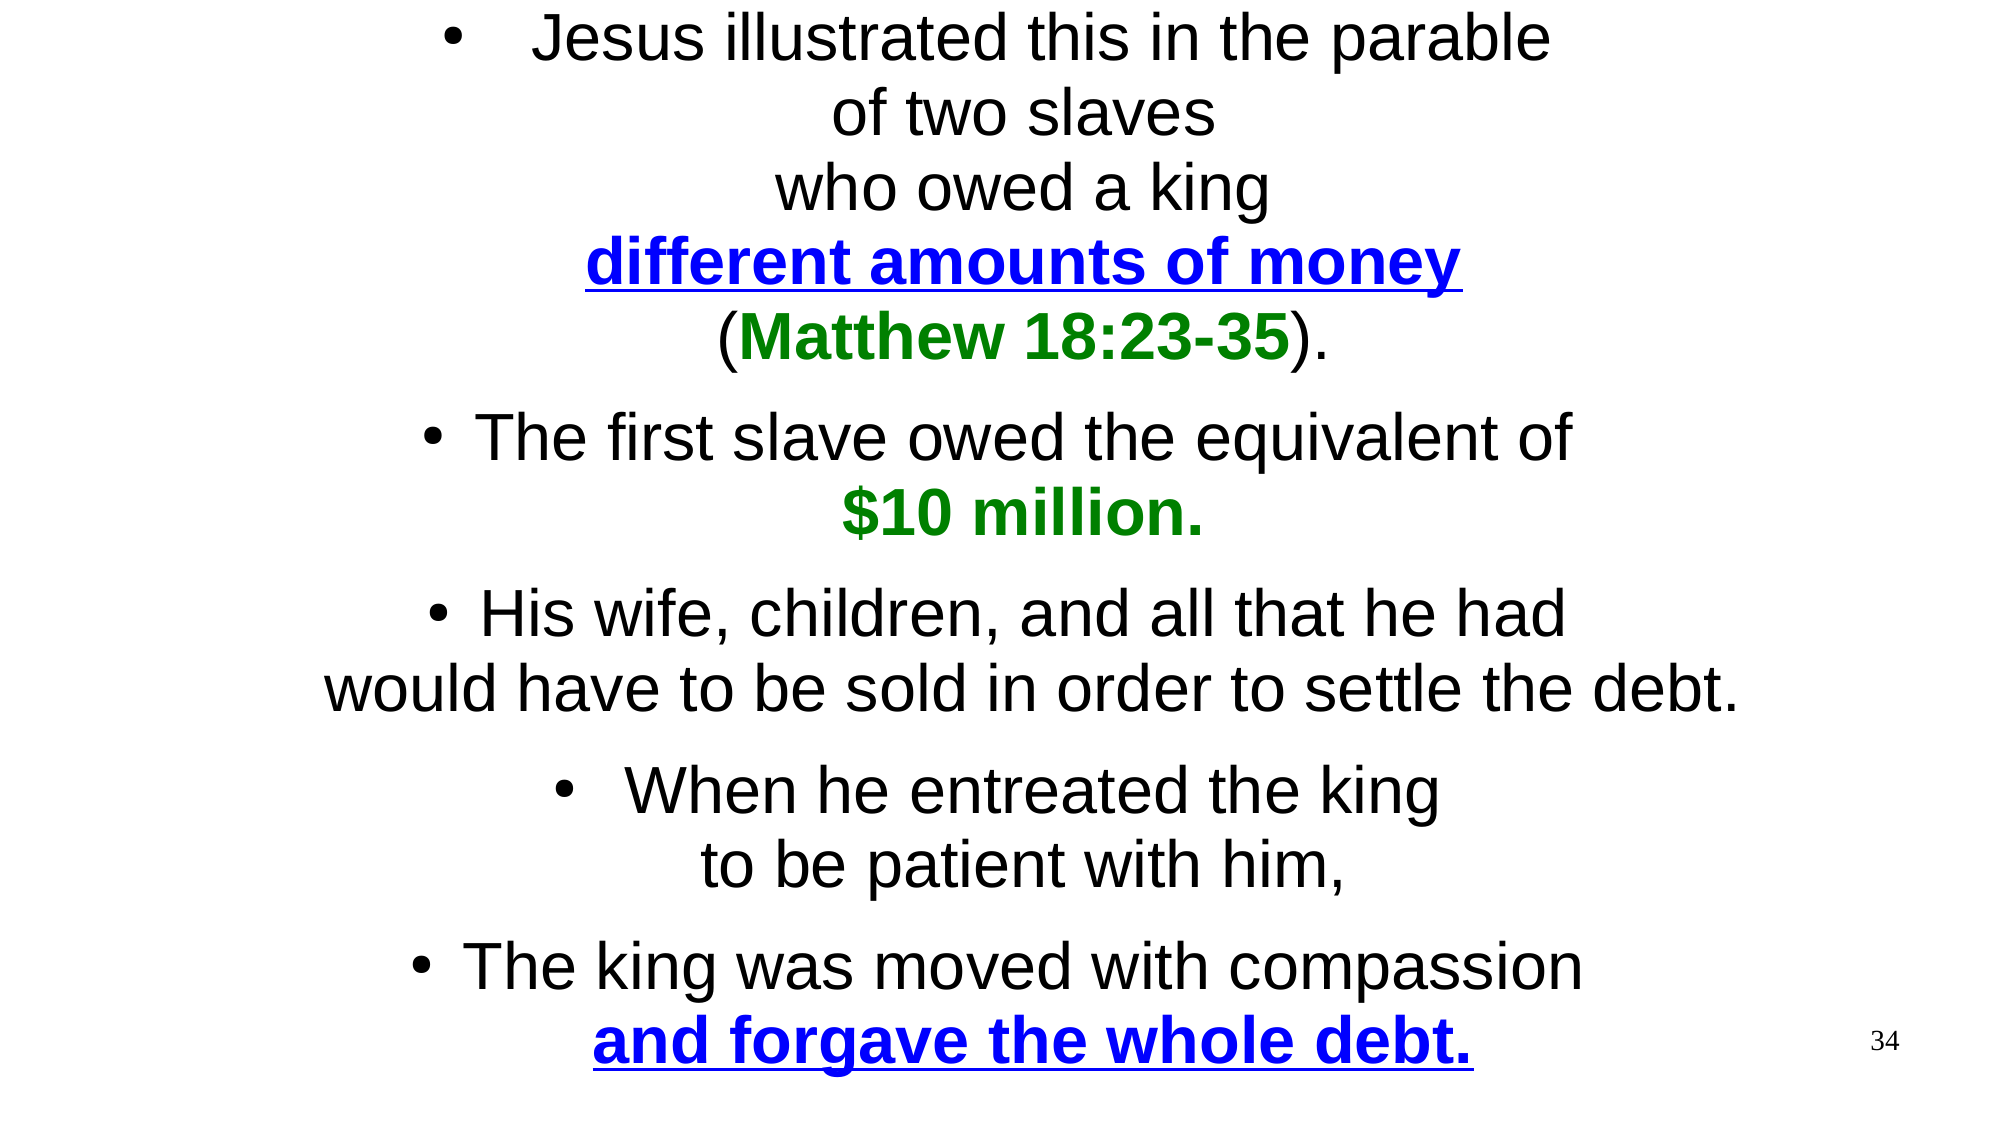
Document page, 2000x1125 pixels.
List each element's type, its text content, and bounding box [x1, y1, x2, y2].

list Jesus illustrated this in the parable of two slaves who owed a king different amounts of money (Matthew 18:23-35). The first slave owed the equivalent of $10 million. His wife, children, and all that he had would have to be sold in order to settle the debt. When he entreated the king to be patient with him, The king was moved with compassion and forgave the whole debt. [0, 0, 1996, 1123]
